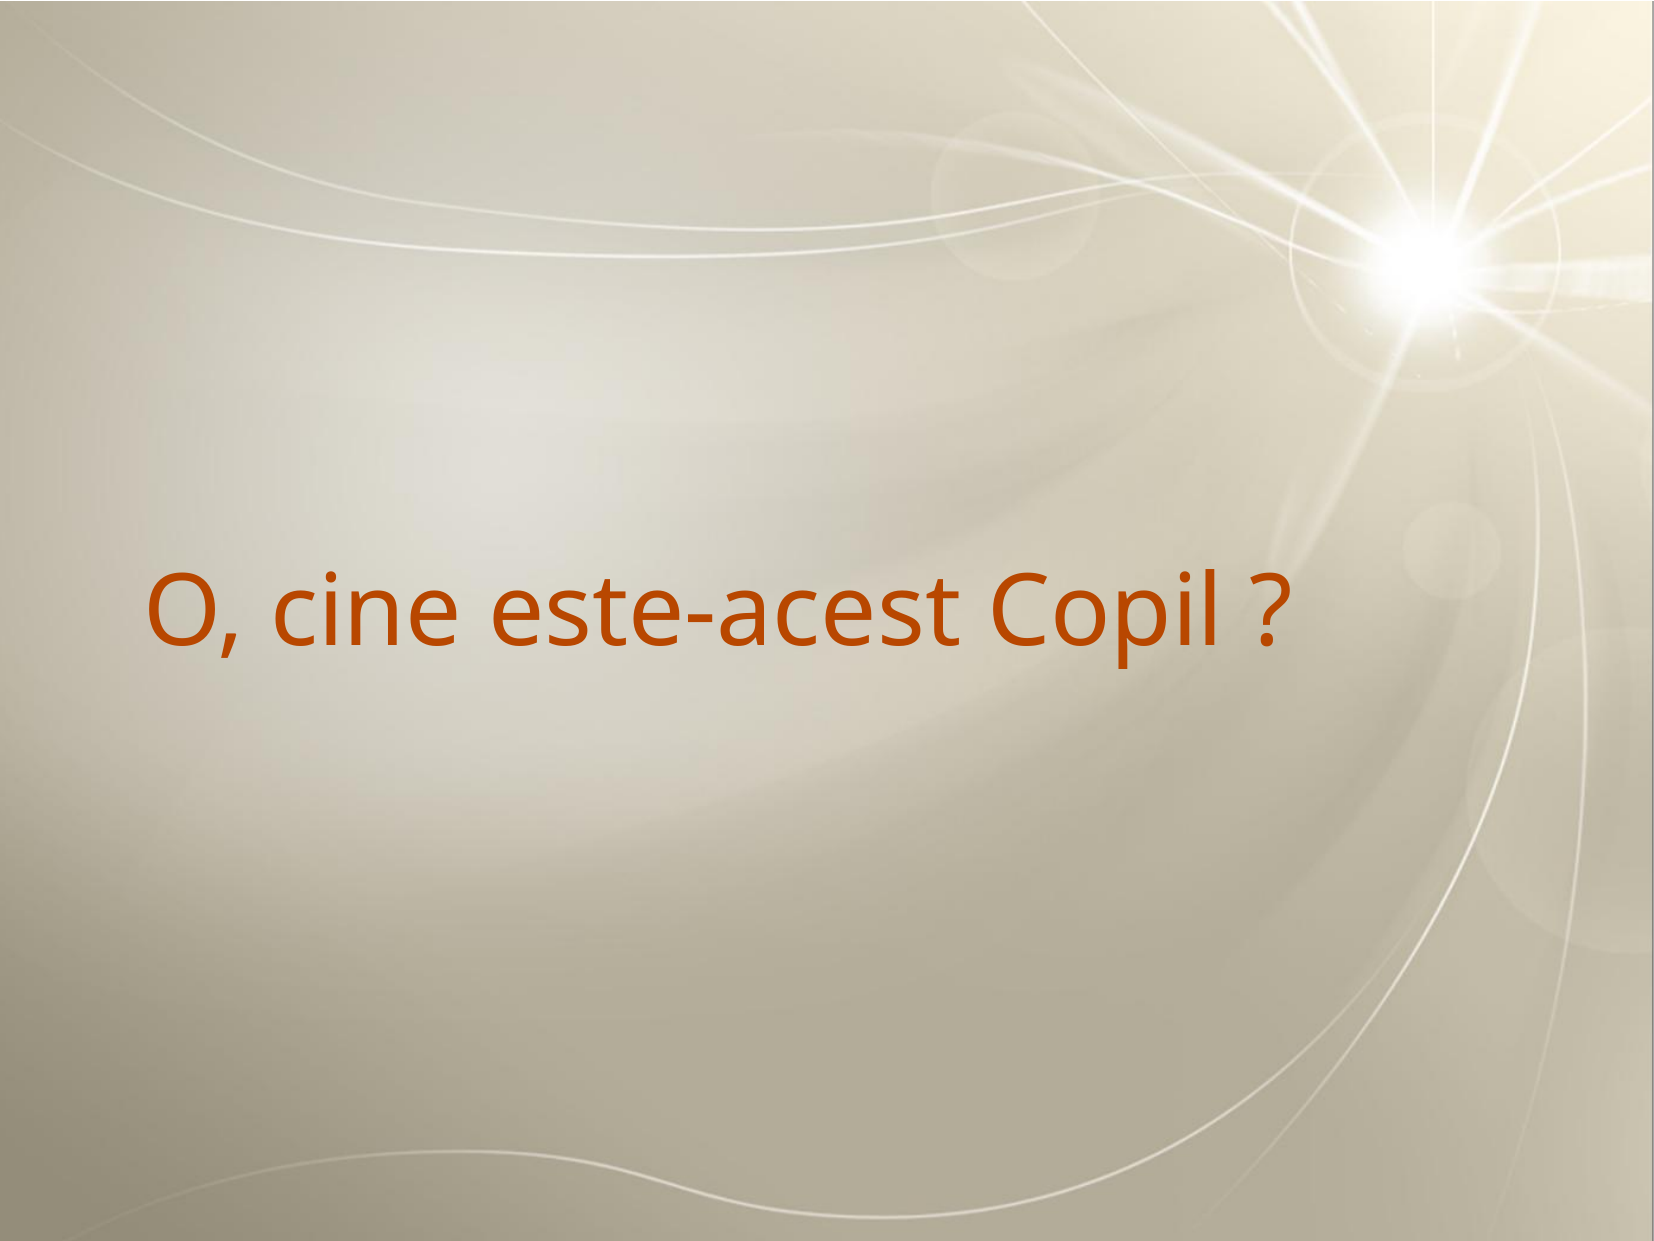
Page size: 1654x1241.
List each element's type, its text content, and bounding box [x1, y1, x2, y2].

picture [0, 1, 1654, 1241]
text_box O, cine este-acest Copil ? [128, 531, 1210, 680]
